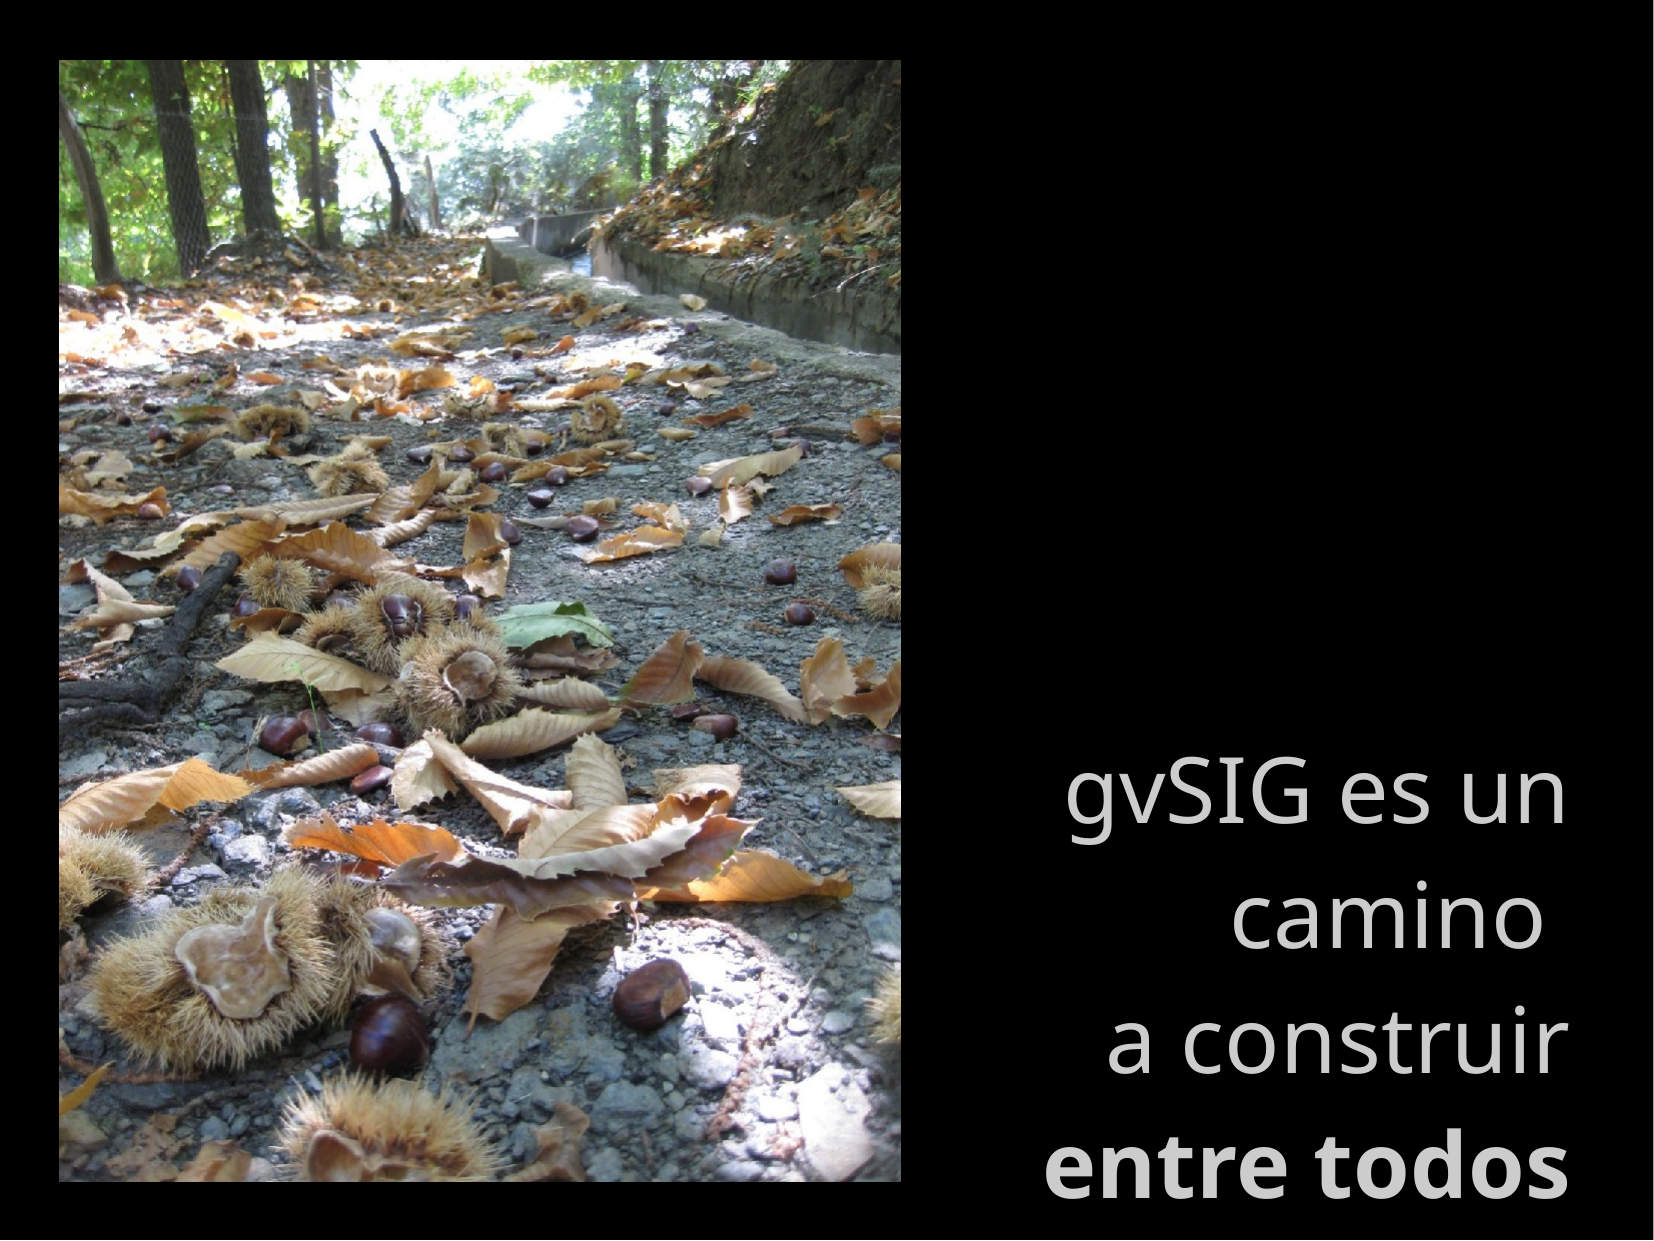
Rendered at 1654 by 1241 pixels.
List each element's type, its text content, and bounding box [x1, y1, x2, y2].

picture [59, 60, 901, 1183]
title gvSIG es un camino a construir entre todos [944, 661, 1571, 1241]
